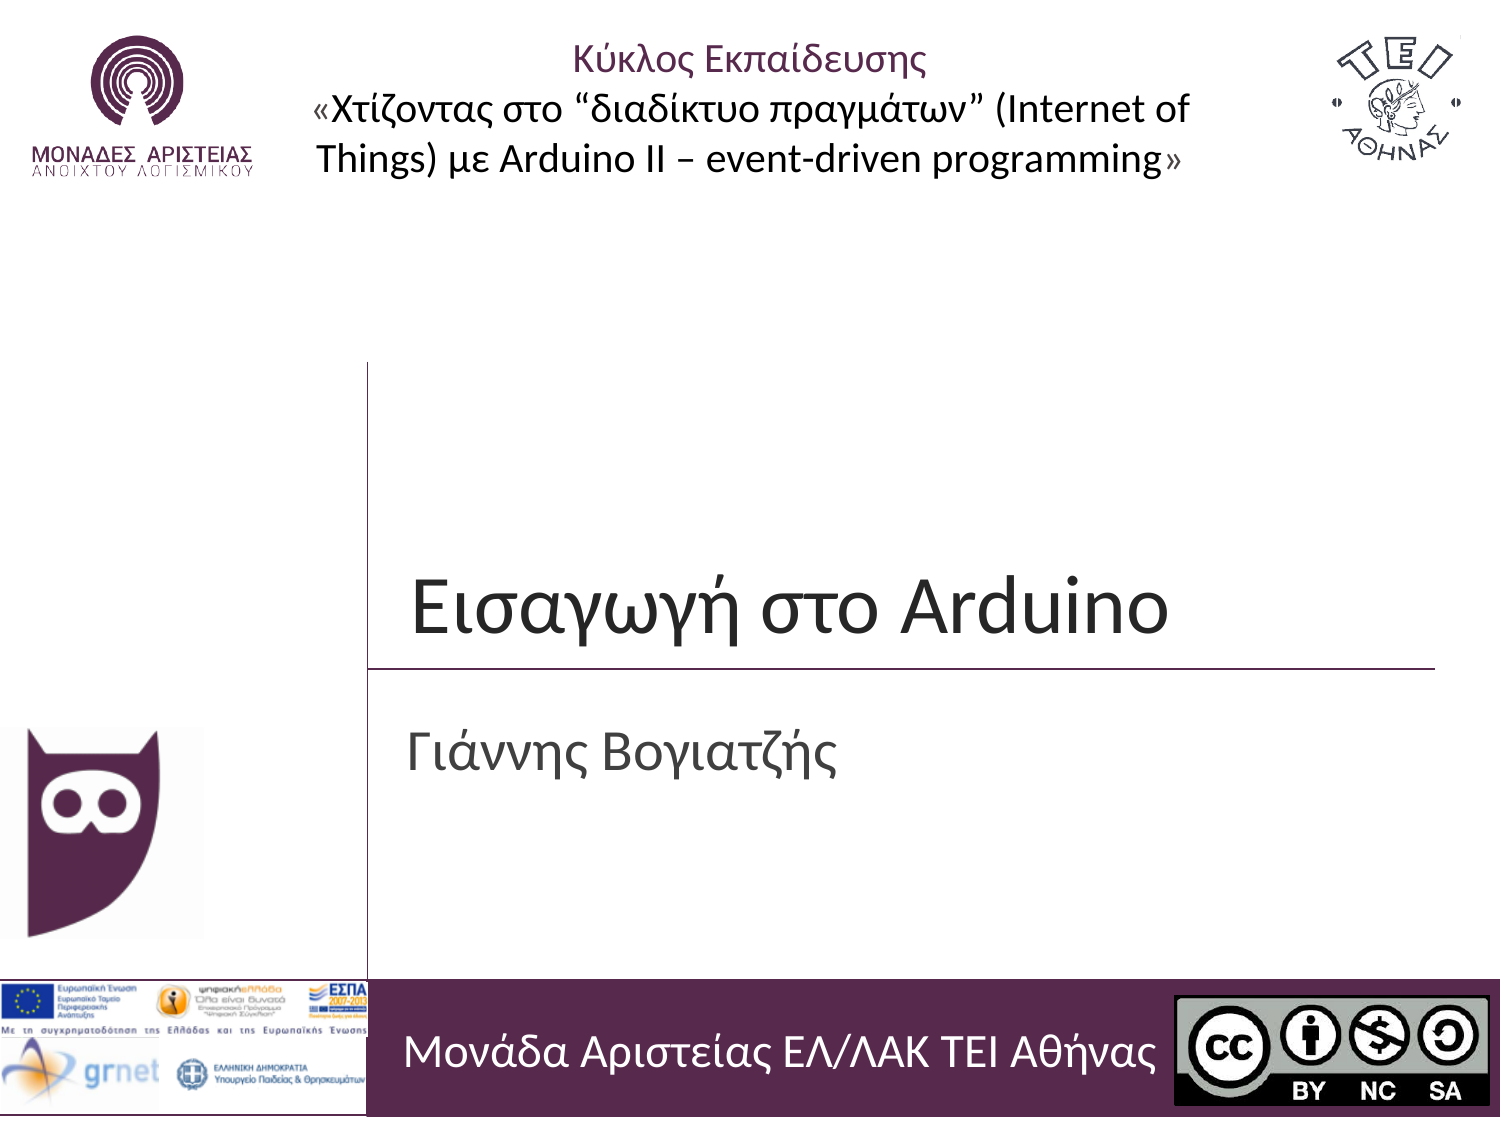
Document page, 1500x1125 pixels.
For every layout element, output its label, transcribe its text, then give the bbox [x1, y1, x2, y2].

subtitle Μονάδα Αριστείας ΕΛ/ΛΑΚ ΤΕΙ Αθήνας [387, 992, 1488, 1105]
picture [0, 982, 368, 1113]
title Εισαγωγή στο Arduino [395, 357, 1459, 658]
picture [1331, 35, 1461, 167]
picture [175, 1057, 366, 1092]
picture [0, 727, 204, 939]
picture [1174, 995, 1490, 1106]
text_box Κύκλος Εκπαίδευσης «Χτίζοντας στο “διαδίκτυο πραγμάτων” (Internet οf Things) με Arduino II – event-driven programming» [280, 22, 1220, 190]
text_box Γιάννης Bογιατζής [392, 704, 1455, 963]
picture [31, 36, 253, 177]
